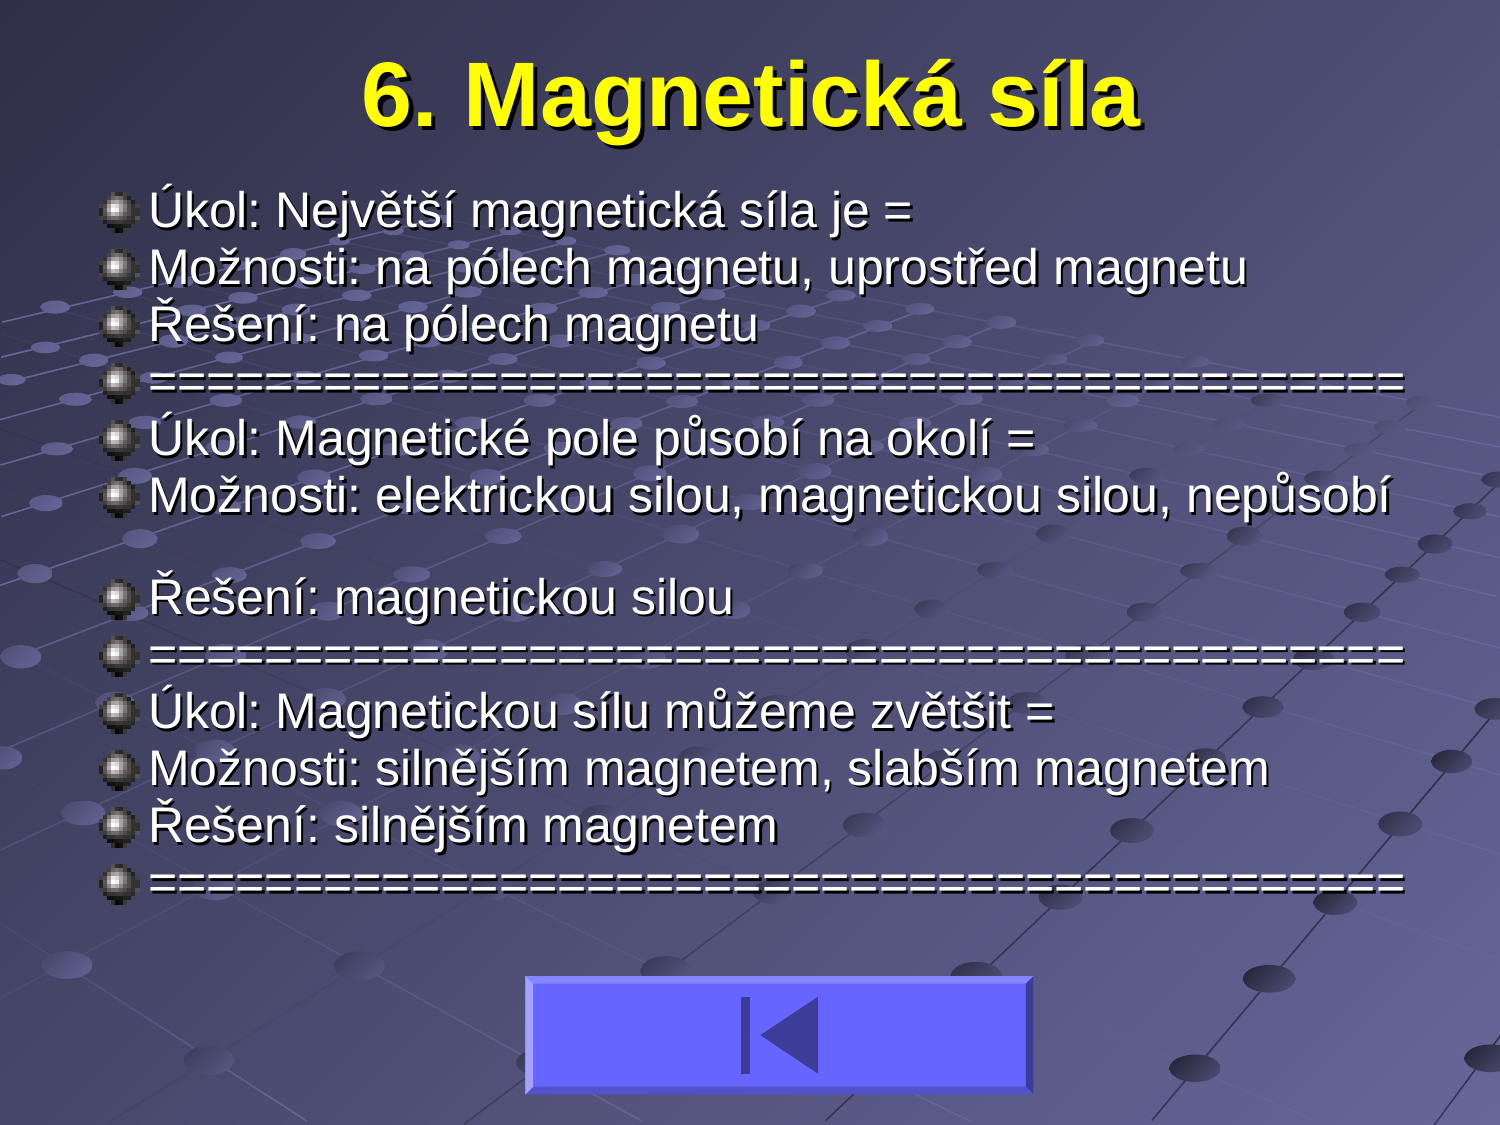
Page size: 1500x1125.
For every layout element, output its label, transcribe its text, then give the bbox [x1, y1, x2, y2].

list Úkol: Největší magnetická síla je = Možnosti: na pólech magnetu, uprostřed magnetu Řešení: na pólech magnetu =========================================== Úkol: Magnetické pole působí na okolí = Možnosti: elektrickou silou, magnetickou silou, nepůsobí Řešení: magnetickou silou =========================================== Úkol: Magnetickou sílu můžeme zvětšit = Možnosti: silnějším magnetem, slabším magnetem Řešení: silnějším magnetem =========================================== [76, 184, 1427, 961]
text_box [526, 976, 1034, 1095]
title 6. Magnetická síla [76, 30, 1427, 159]
